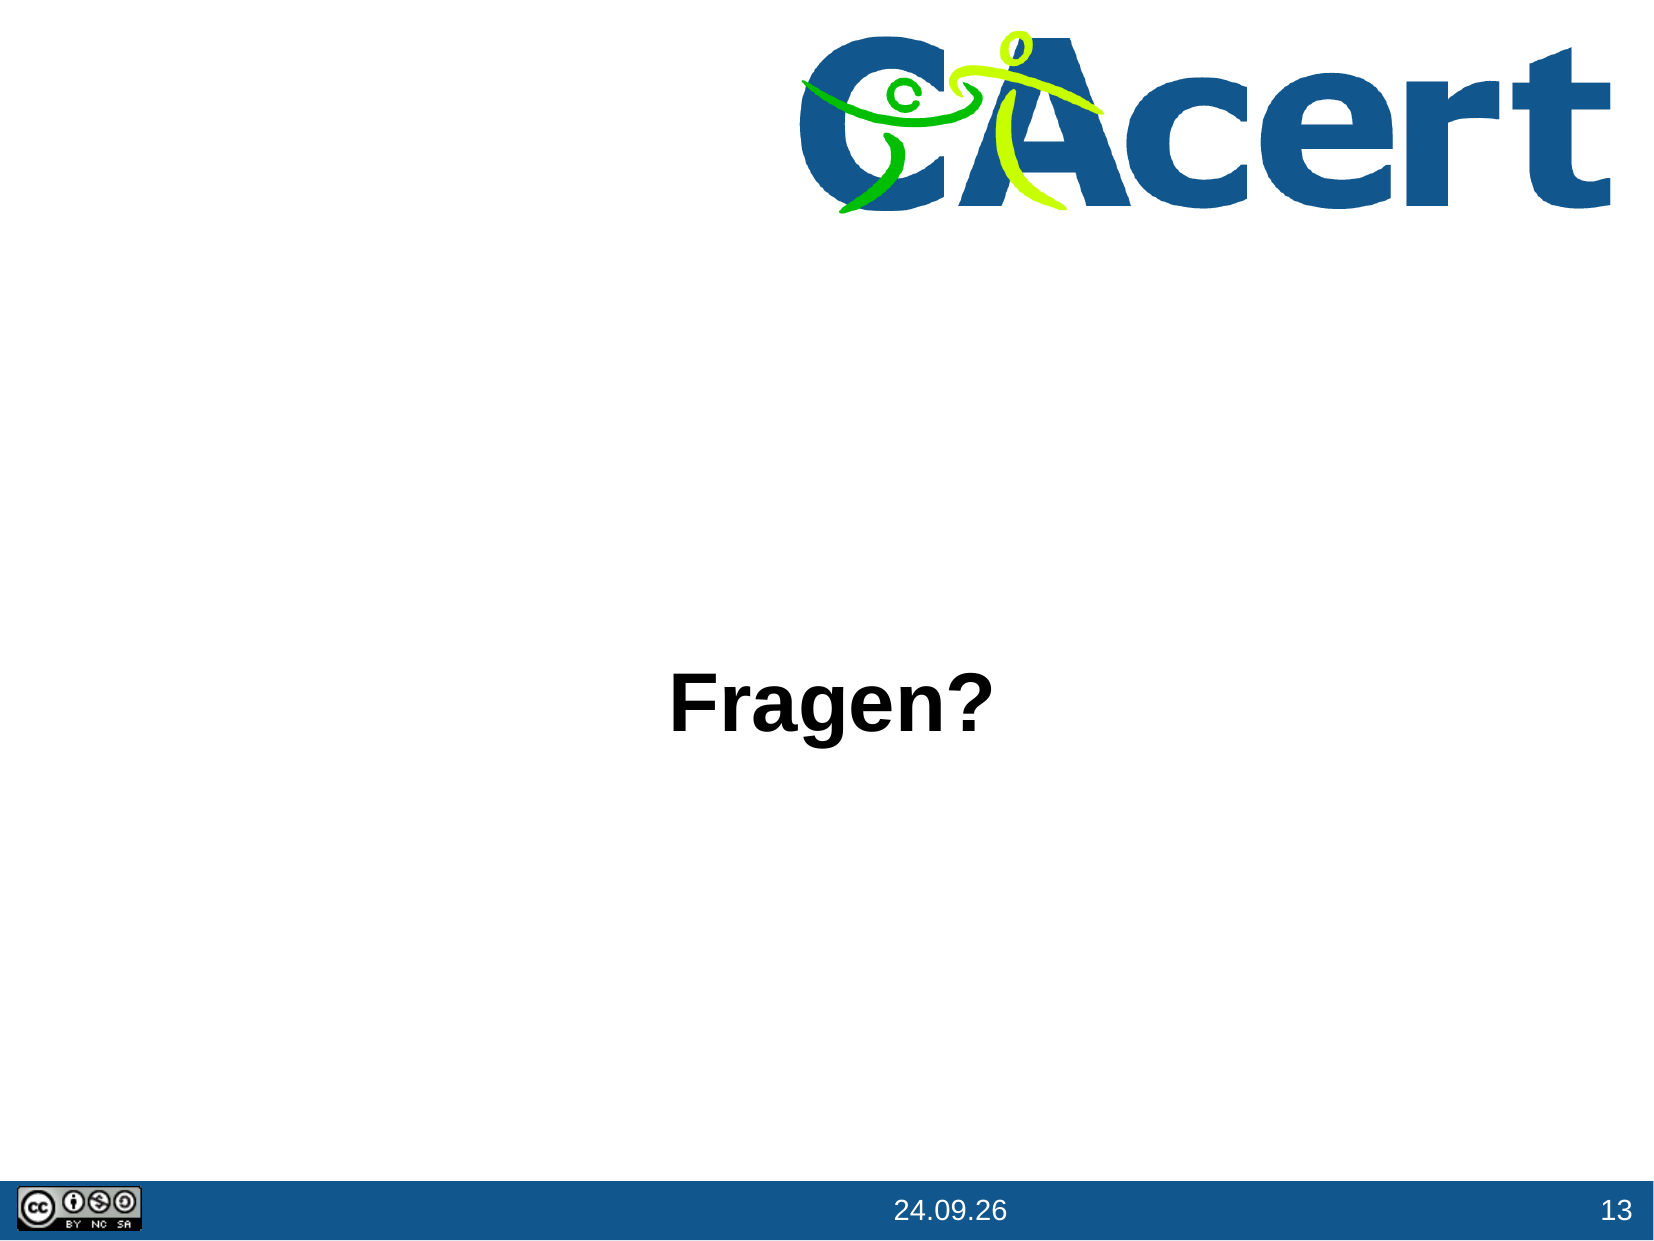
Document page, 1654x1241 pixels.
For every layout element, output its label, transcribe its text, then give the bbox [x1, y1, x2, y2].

picture [17, 1186, 142, 1231]
picture [797, 27, 1613, 215]
title Fragen? [88, 265, 1577, 1140]
